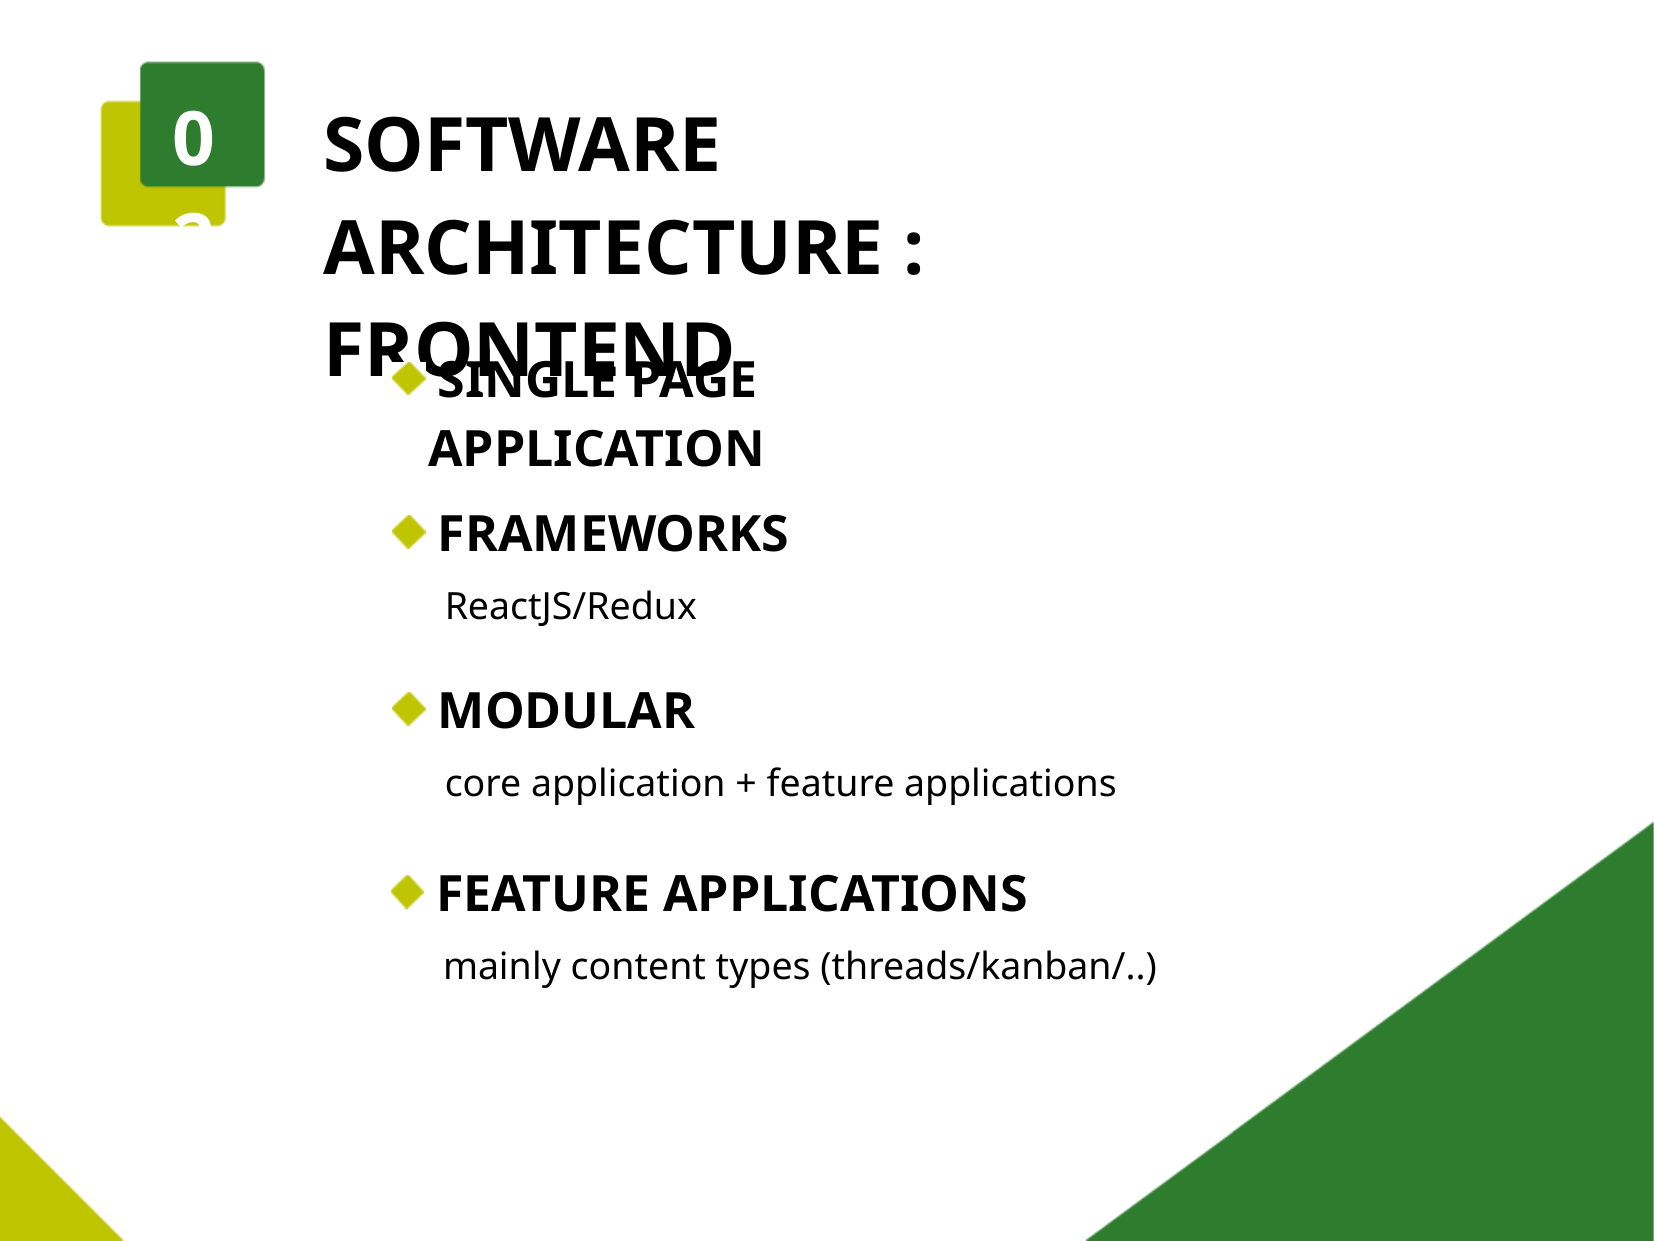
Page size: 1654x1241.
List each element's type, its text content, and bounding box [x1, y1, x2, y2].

text_box Feature applications mainly content types (threads/kanban/..) [376, 850, 1453, 1034]
text_box SOFTWARE ARCHITECTURE : FRONTEND [308, 84, 1123, 268]
picture [0, 0, 1654, 1241]
text_box FRAMEWORKS ReactJS/Redux [377, 490, 1124, 667]
text_box MoDULAR core application + feature applications [377, 667, 1455, 851]
text_box SINGLE PAGE APPLICATION [377, 336, 1040, 490]
text_box 02 [157, 78, 260, 178]
